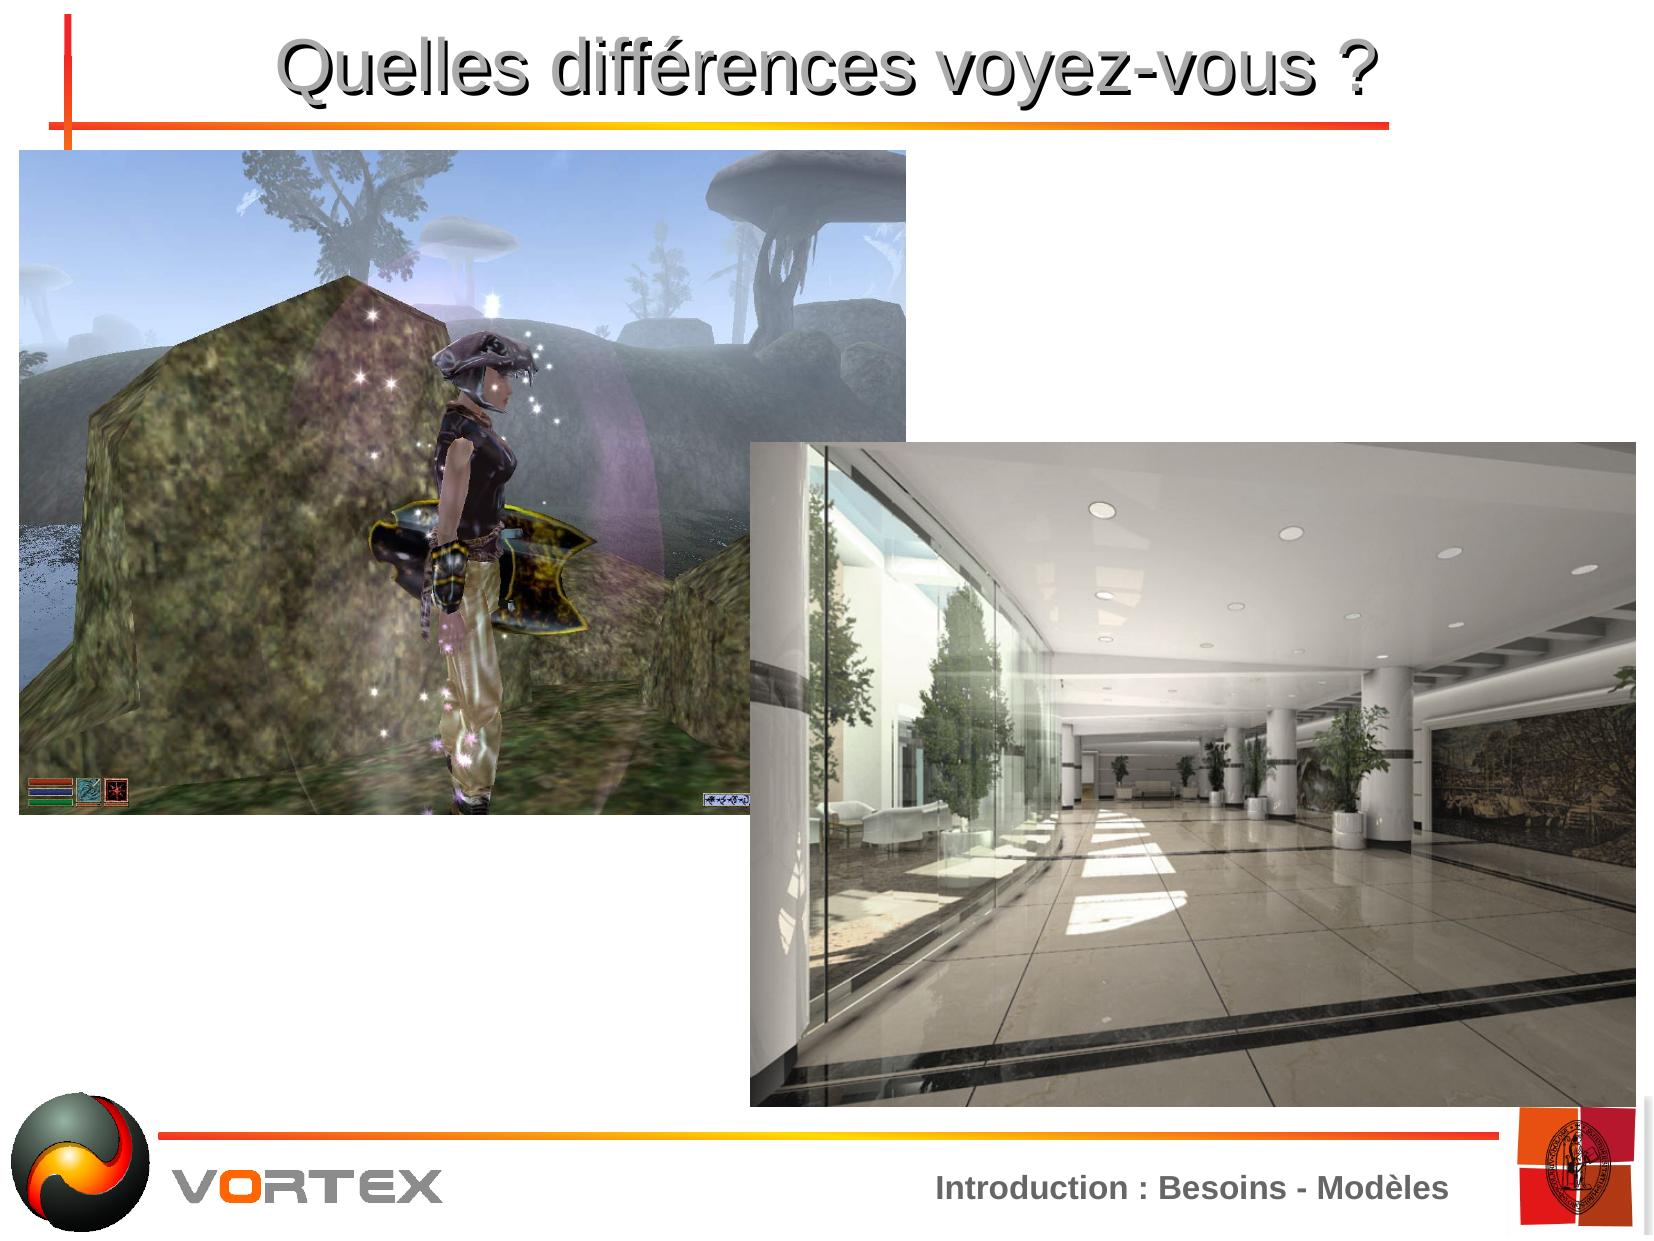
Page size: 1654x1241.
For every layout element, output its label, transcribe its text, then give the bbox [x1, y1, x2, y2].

picture [11, 1092, 443, 1232]
picture [19, 150, 1653, 1235]
title Quelles différences voyez-vous ? [0, 9, 1654, 123]
